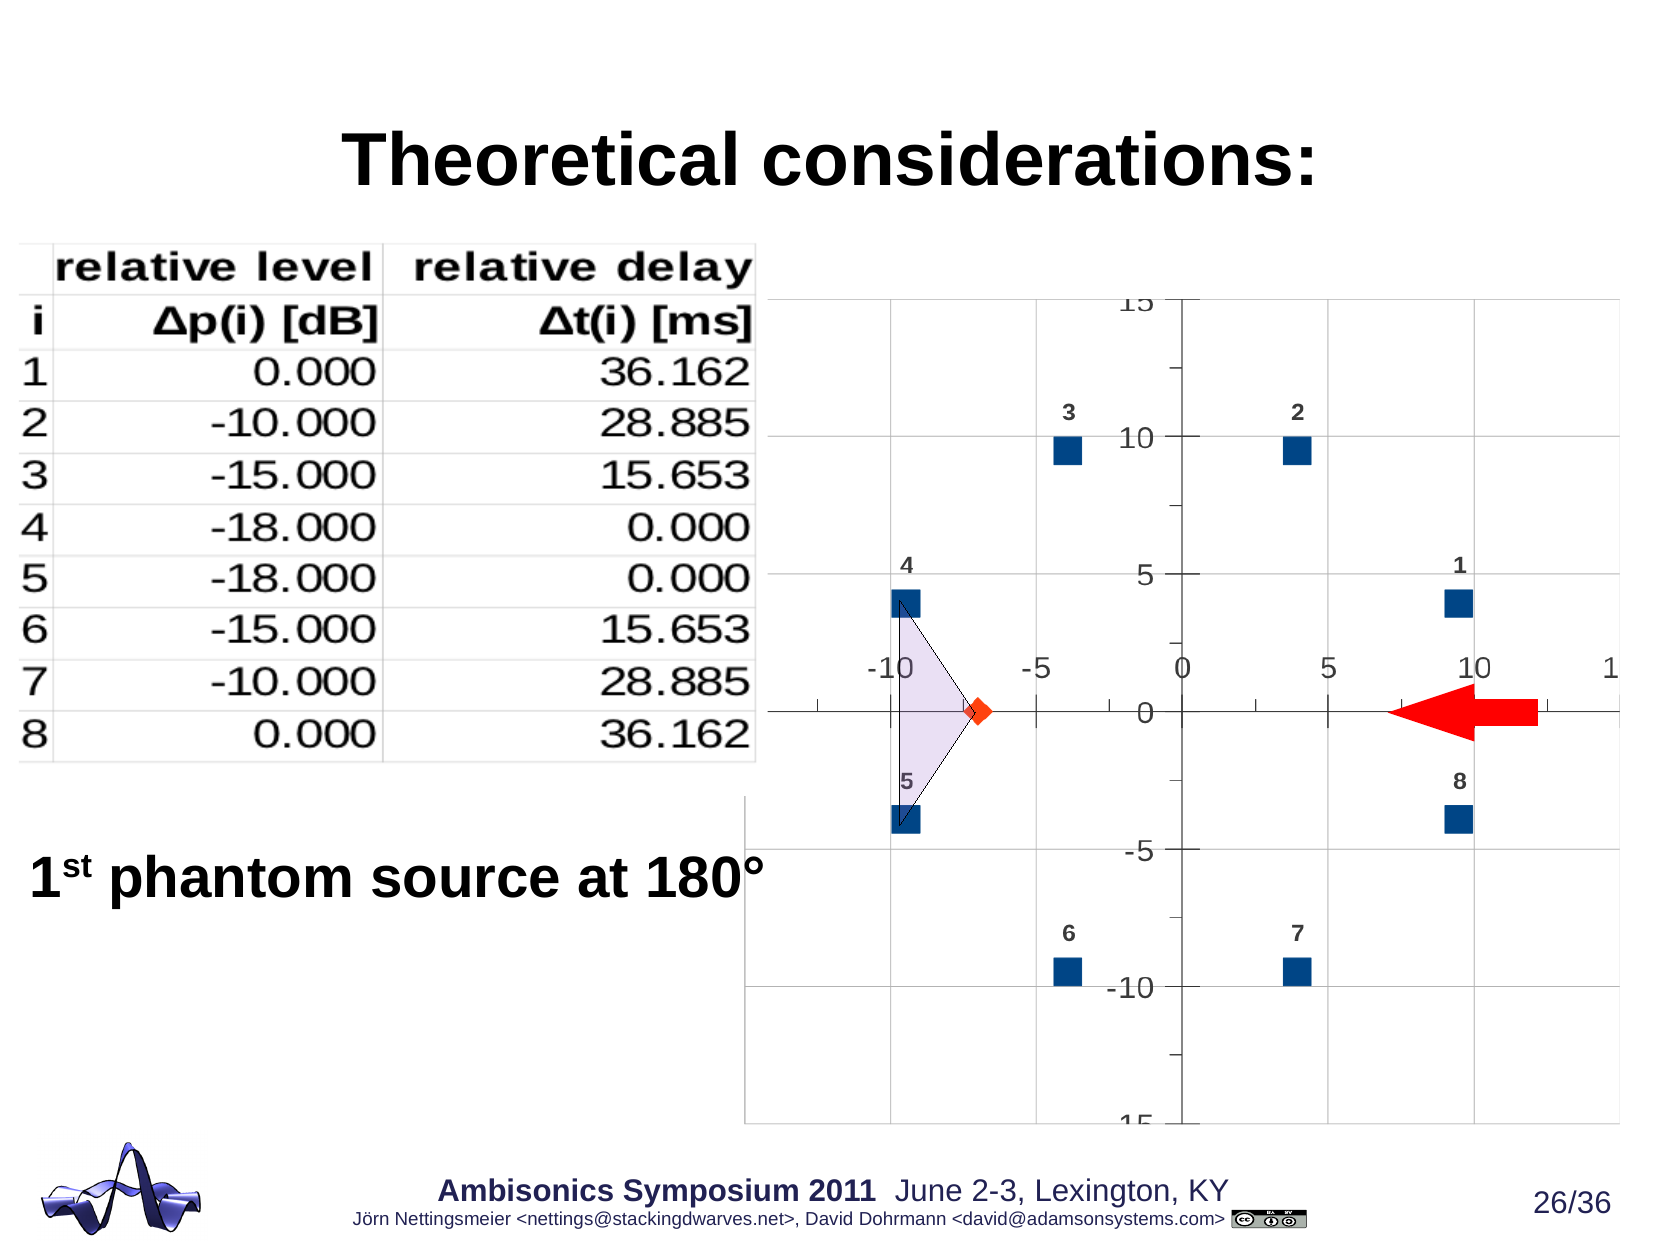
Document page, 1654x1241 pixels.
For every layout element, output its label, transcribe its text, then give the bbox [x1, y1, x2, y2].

picture [18, 232, 1654, 1126]
text_box [899, 600, 976, 826]
picture [37, 1163, 208, 1241]
title Theoretical considerations: [86, 55, 1576, 263]
text_box 1st phantom source at 180° [29, 787, 788, 1163]
